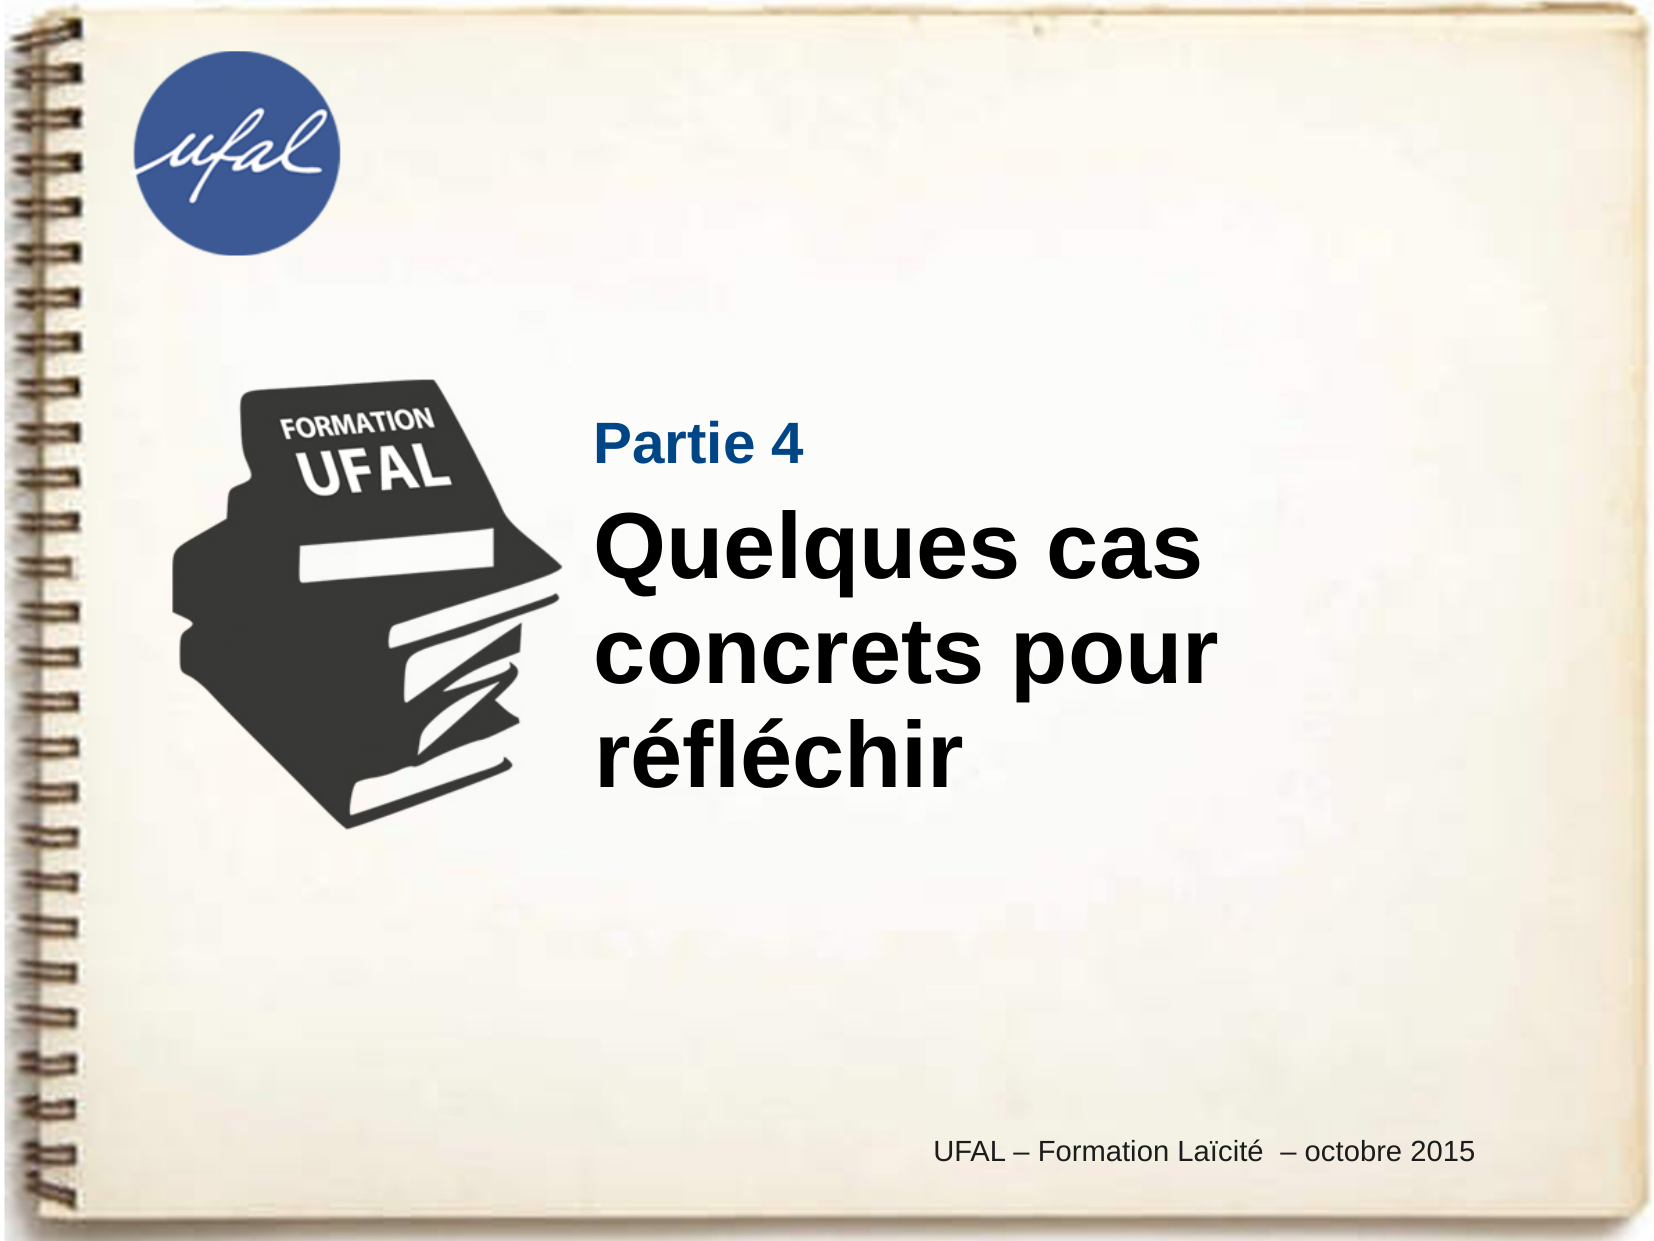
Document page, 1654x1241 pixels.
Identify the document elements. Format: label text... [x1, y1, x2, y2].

text_box UFAL – Formation Laïcité – octobre 2015 [826, 1133, 1583, 1170]
text_box Partie 4 Quelques cas concrets pour réfléchir [578, 401, 1619, 816]
picture [2, 0, 1654, 1241]
